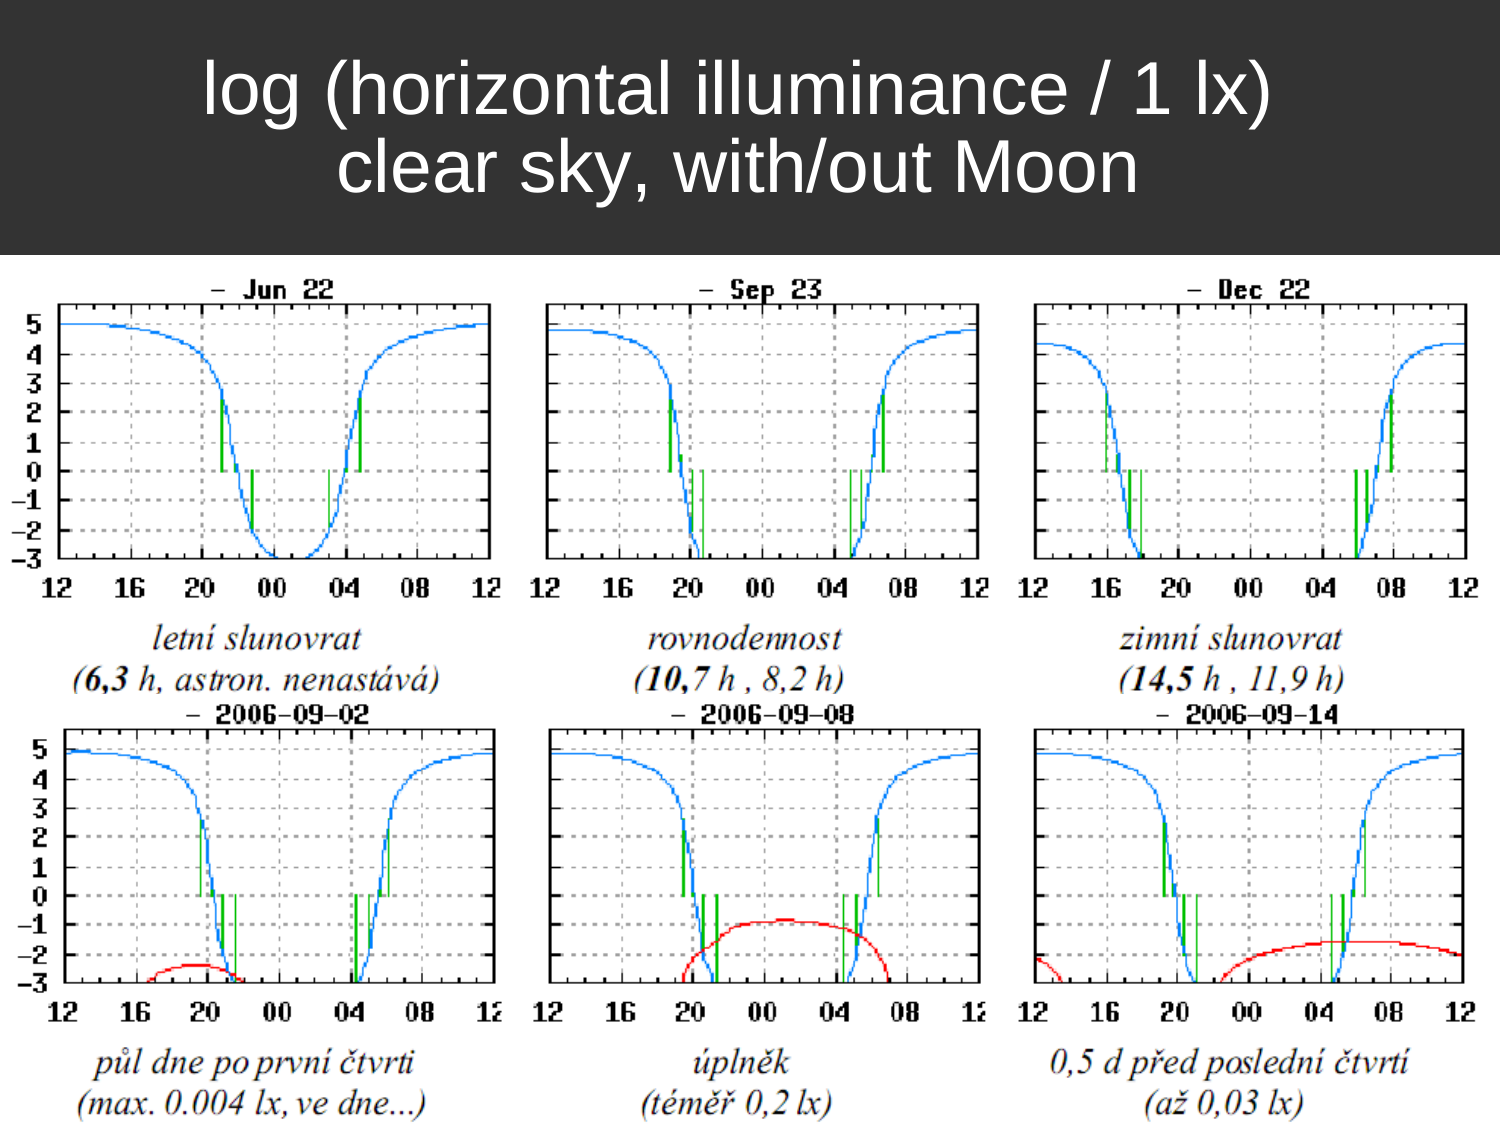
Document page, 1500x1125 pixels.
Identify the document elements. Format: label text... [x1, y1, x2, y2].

title log (horizontal illuminance / 1 lx) clear sky, with/out Moon [63, 7, 1414, 244]
picture [0, 255, 1500, 1125]
